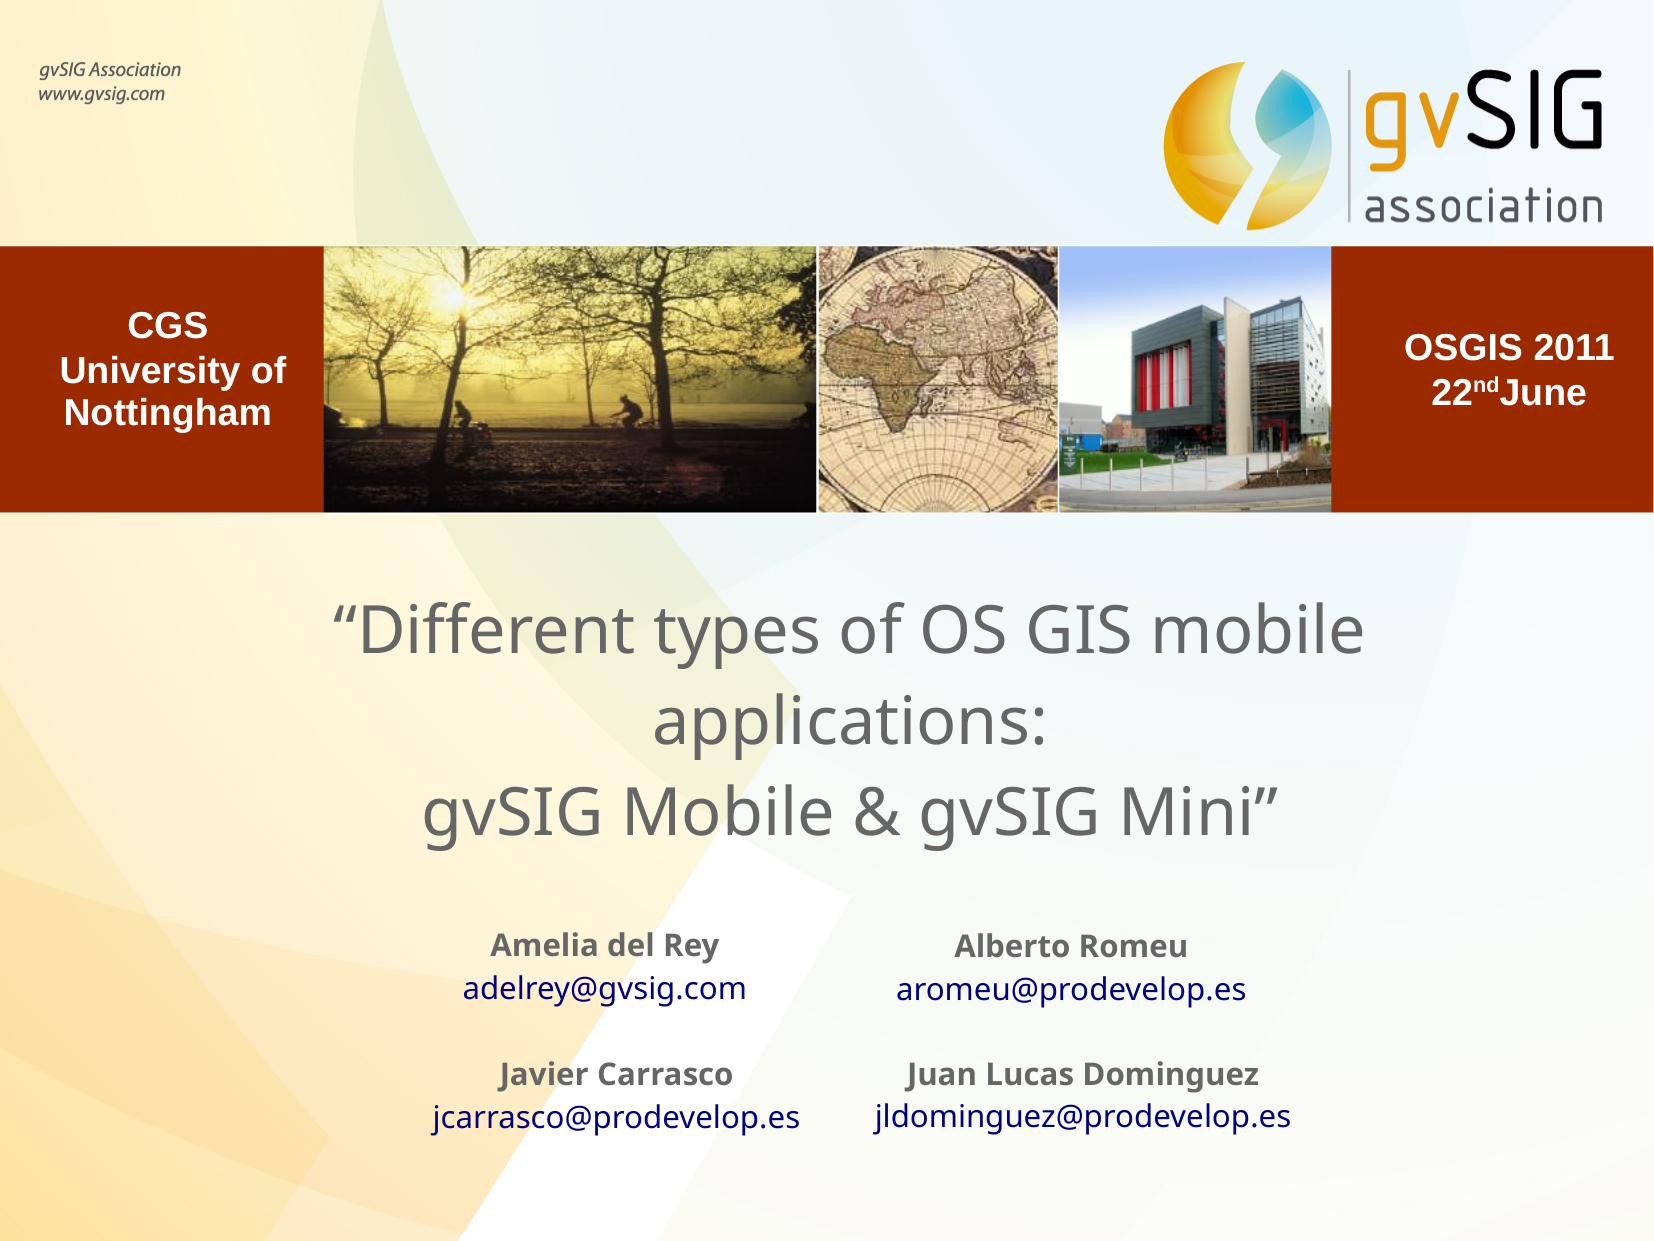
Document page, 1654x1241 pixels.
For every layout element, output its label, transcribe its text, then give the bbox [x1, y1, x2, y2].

title “Different types of OS GIS mobile applications: gvSIG Mobile & gvSIG Mini” [135, 643, 1565, 794]
text_box Juan Lucas Dominguez jldominguez@prodevelop.es [826, 1044, 1329, 1241]
text_box OSGIS 2011 22ndJune [1387, 318, 1631, 517]
text_box Alberto Romeu aromeu@prodevelop.es [814, 916, 1317, 1115]
text_box Javier Carrasco jcarrasco@prodevelop.es [360, 1044, 826, 1209]
text_box Amelia del Rey adelrey@gvsig.com [348, 915, 851, 1045]
text_box CGS University of Nottingham [16, 297, 319, 537]
picture [0, 0, 1654, 1241]
